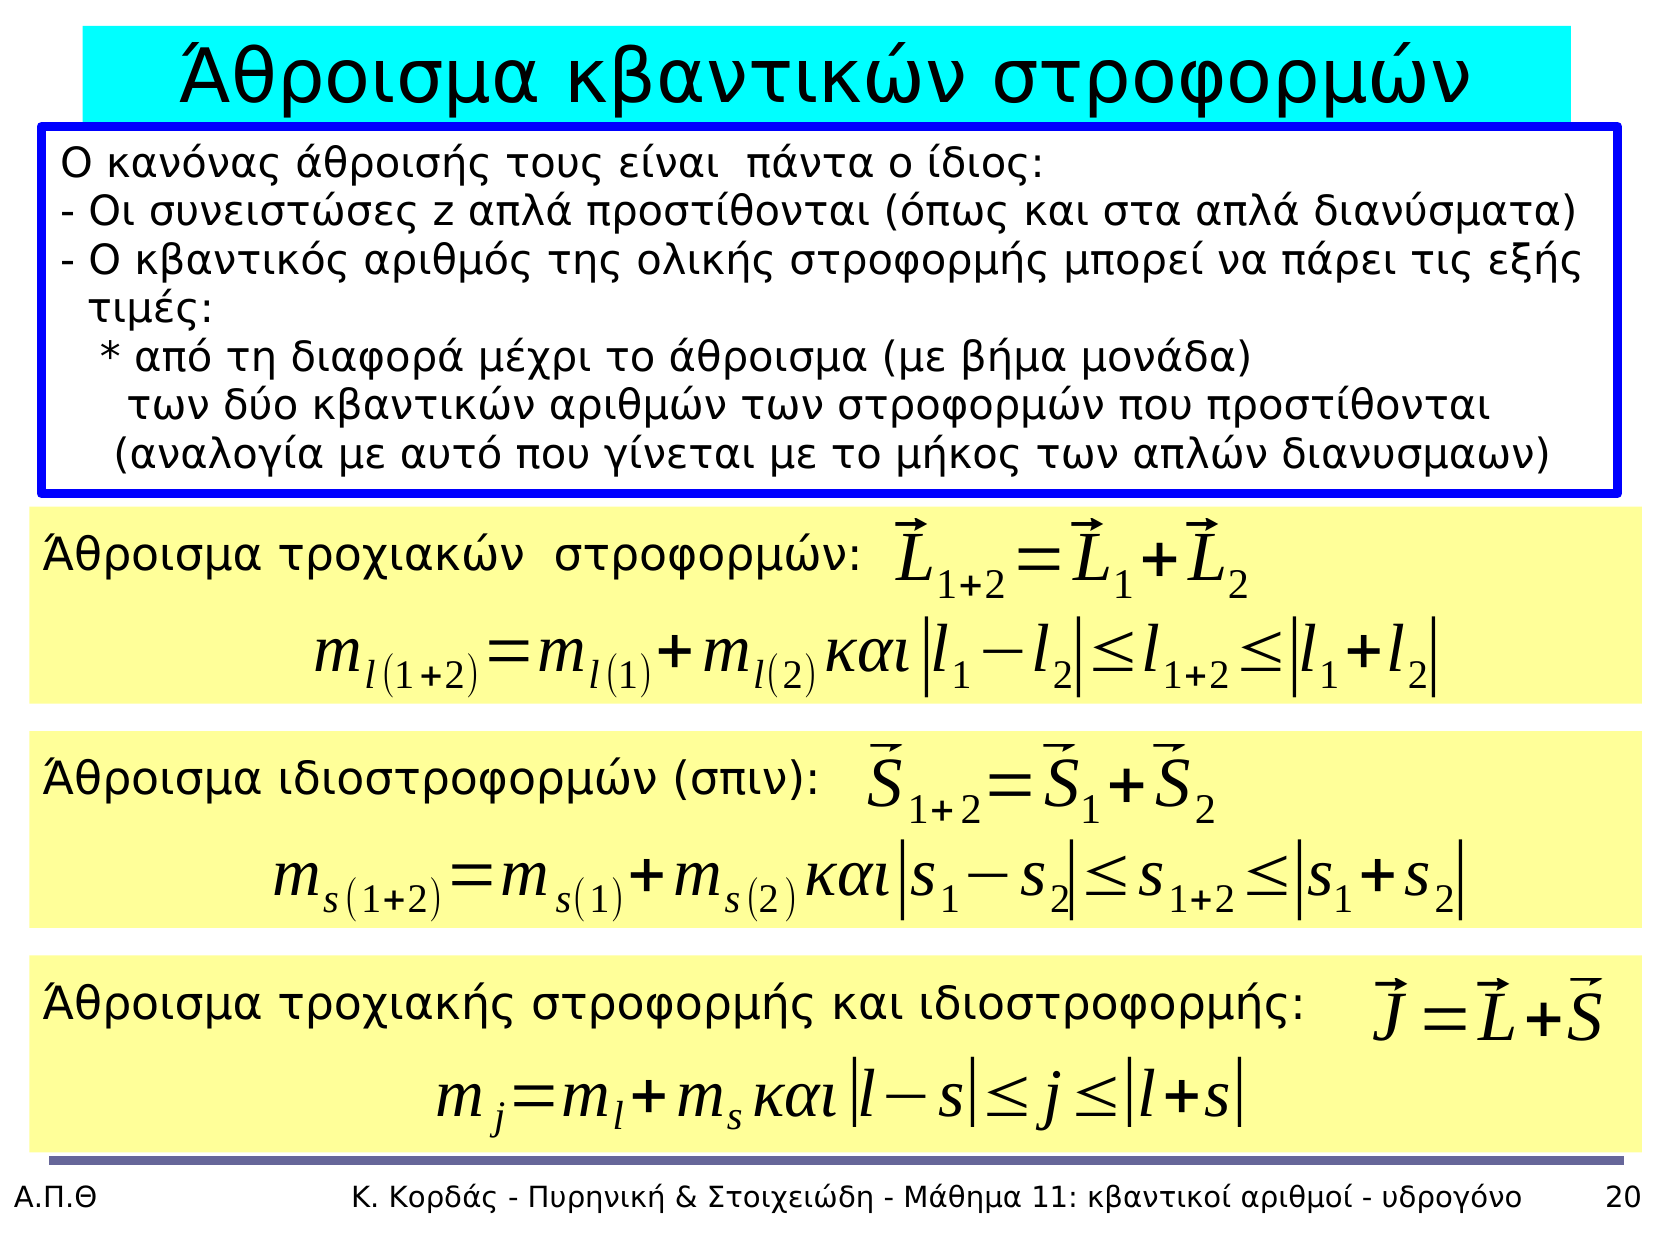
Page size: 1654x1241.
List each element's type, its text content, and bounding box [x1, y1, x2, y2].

chart [874, 518, 1266, 609]
text_box [29, 955, 1642, 1153]
text_box Άθροισμα ιδιοστροφορμών (σπιν): [27, 744, 836, 814]
chart [255, 744, 1489, 926]
chart [1355, 978, 1625, 1058]
text_box Άθροισμα τροχιακών στροφορμών: [27, 520, 874, 589]
text_box [37, 112, 68, 123]
text_box Άθροισμα τροχιακής στροφορμής και ιδιοστροφορμής: [27, 969, 1322, 1038]
text_box Ο κανόνας άθροισής τους είναι πάντα ο ίδιος: - Οι συνειστώσες z απλά προστίθονται (όπως και στα απλά διανύσματα) - Ο κβαντικός αριθμός της ολικής στροφορμής μπορεί να πάρει τις εξής τιμές: * από τη διαφορά μέχρι το άθροισμα (με βήμα μονάδα) των δύο κβαντικών αριθμών των στροφορμών που προστίθονται (αναλογία με αυτό που γίνεται με το μήκος των απλών διανυσμαων) [41, 126, 1618, 494]
title Άθροισμα κβαντικών στροφορμών [82, 25, 1571, 122]
text_box [29, 731, 1642, 928]
chart [296, 612, 1465, 703]
text_box [29, 506, 1642, 704]
chart [418, 1052, 1269, 1140]
